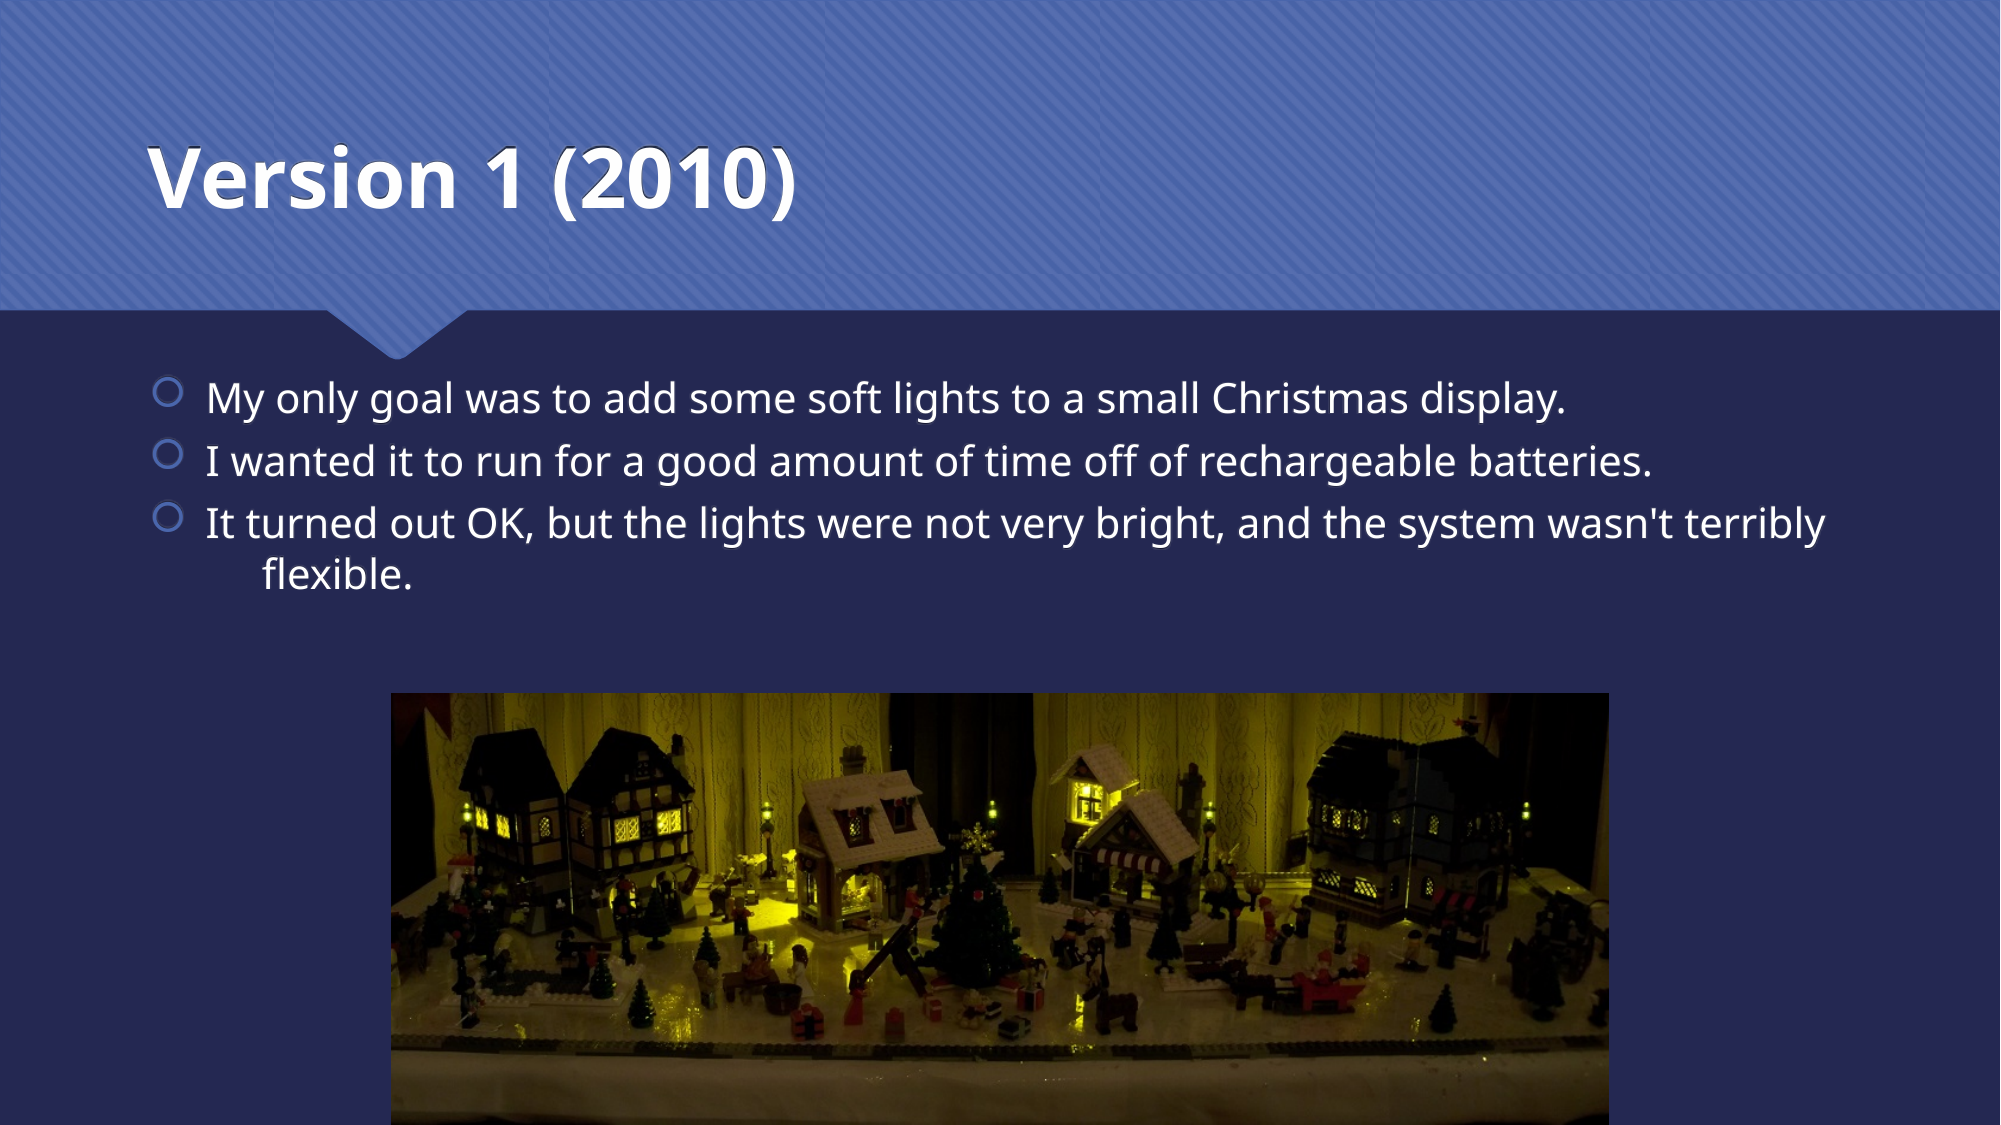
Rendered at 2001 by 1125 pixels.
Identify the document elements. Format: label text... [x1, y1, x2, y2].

list My only goal was to add some soft lights to a small Christmas display. I wanted it to run for a good amount of time off of rechargeable batteries. It turned out OK, but the lights were not very bright, and the system wasn't terribly flexible. [134, 364, 1866, 962]
title Version 1 (2010) [132, 73, 1868, 233]
picture [391, 693, 1609, 1125]
